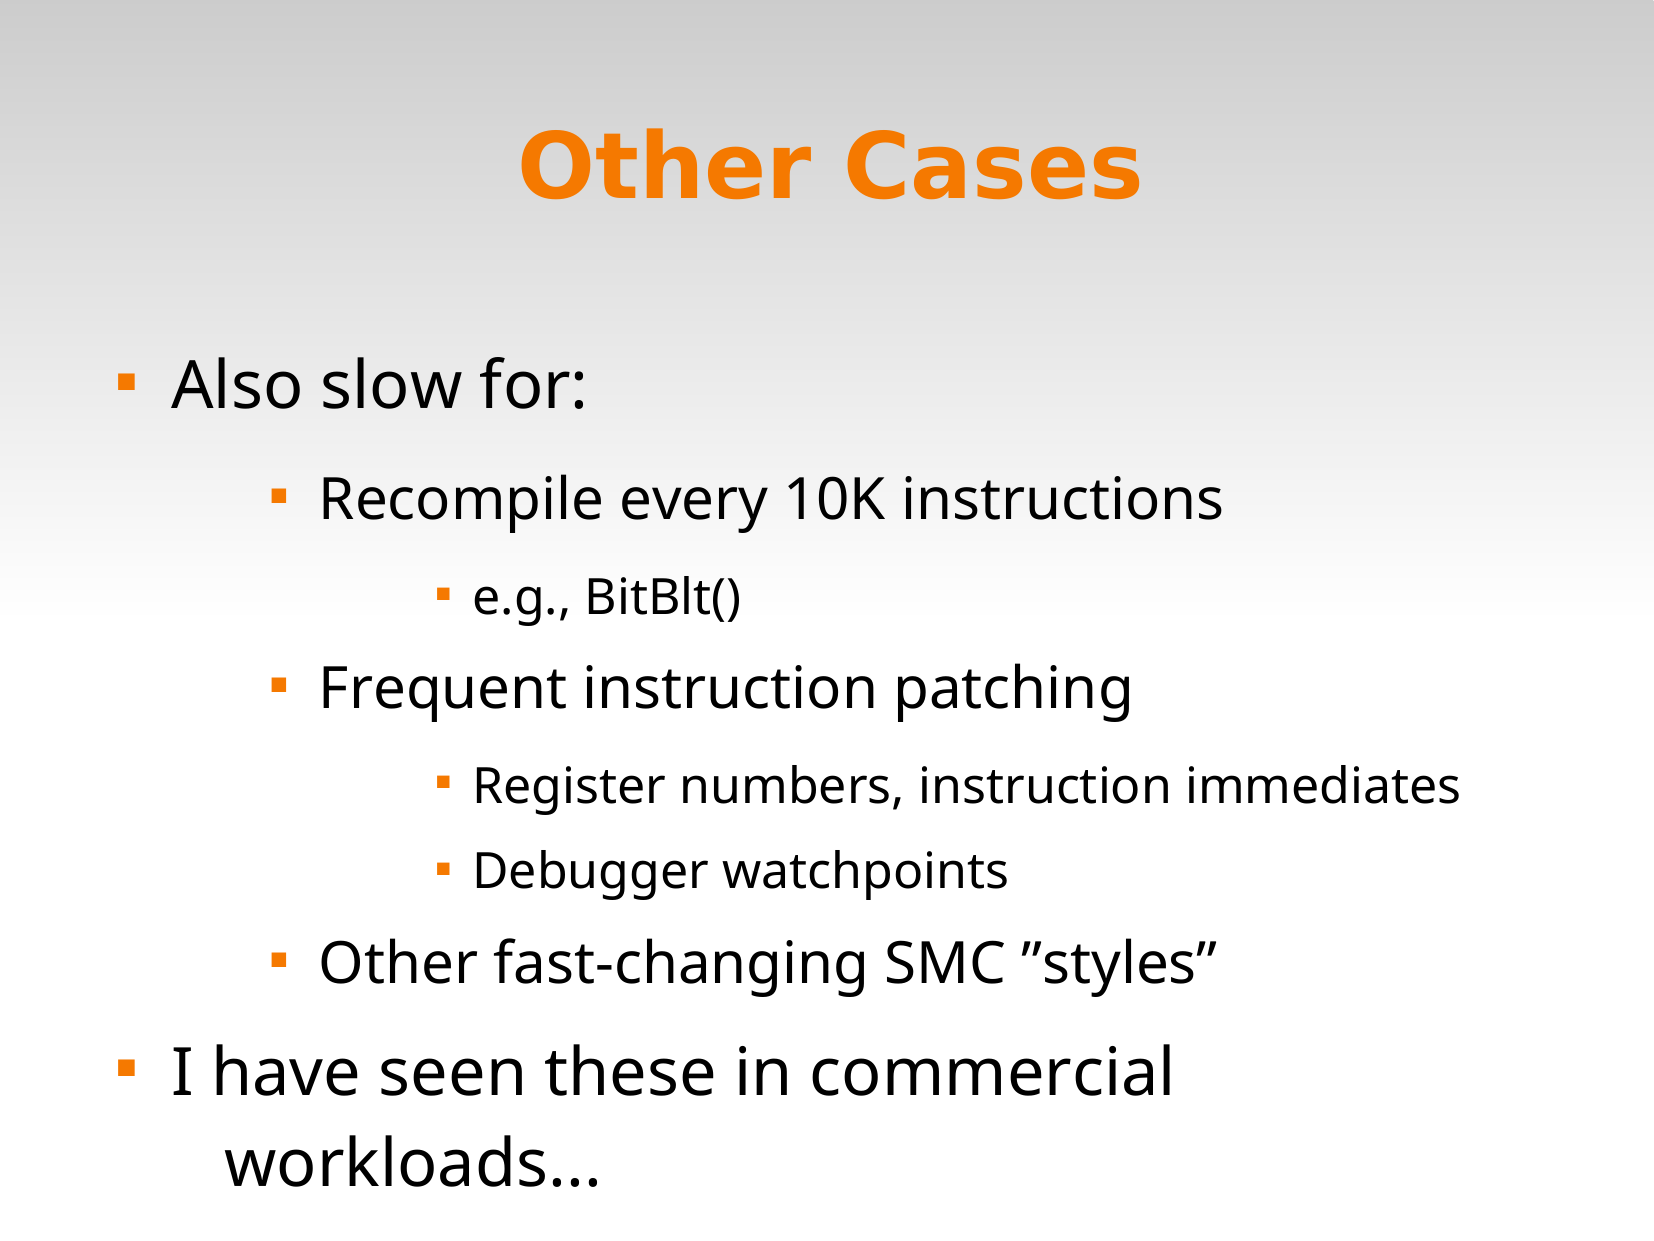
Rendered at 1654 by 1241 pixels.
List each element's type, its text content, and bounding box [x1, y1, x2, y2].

title Other Cases [86, 70, 1576, 263]
list Also slow for: Recompile every 10K instructions e.g., BitBlt() Frequent instruction patching Register numbers, instruction immediates Debugger watchpoints Other fast-changing SMC ”styles” I have seen these in commercial workloads... [82, 337, 1571, 1094]
